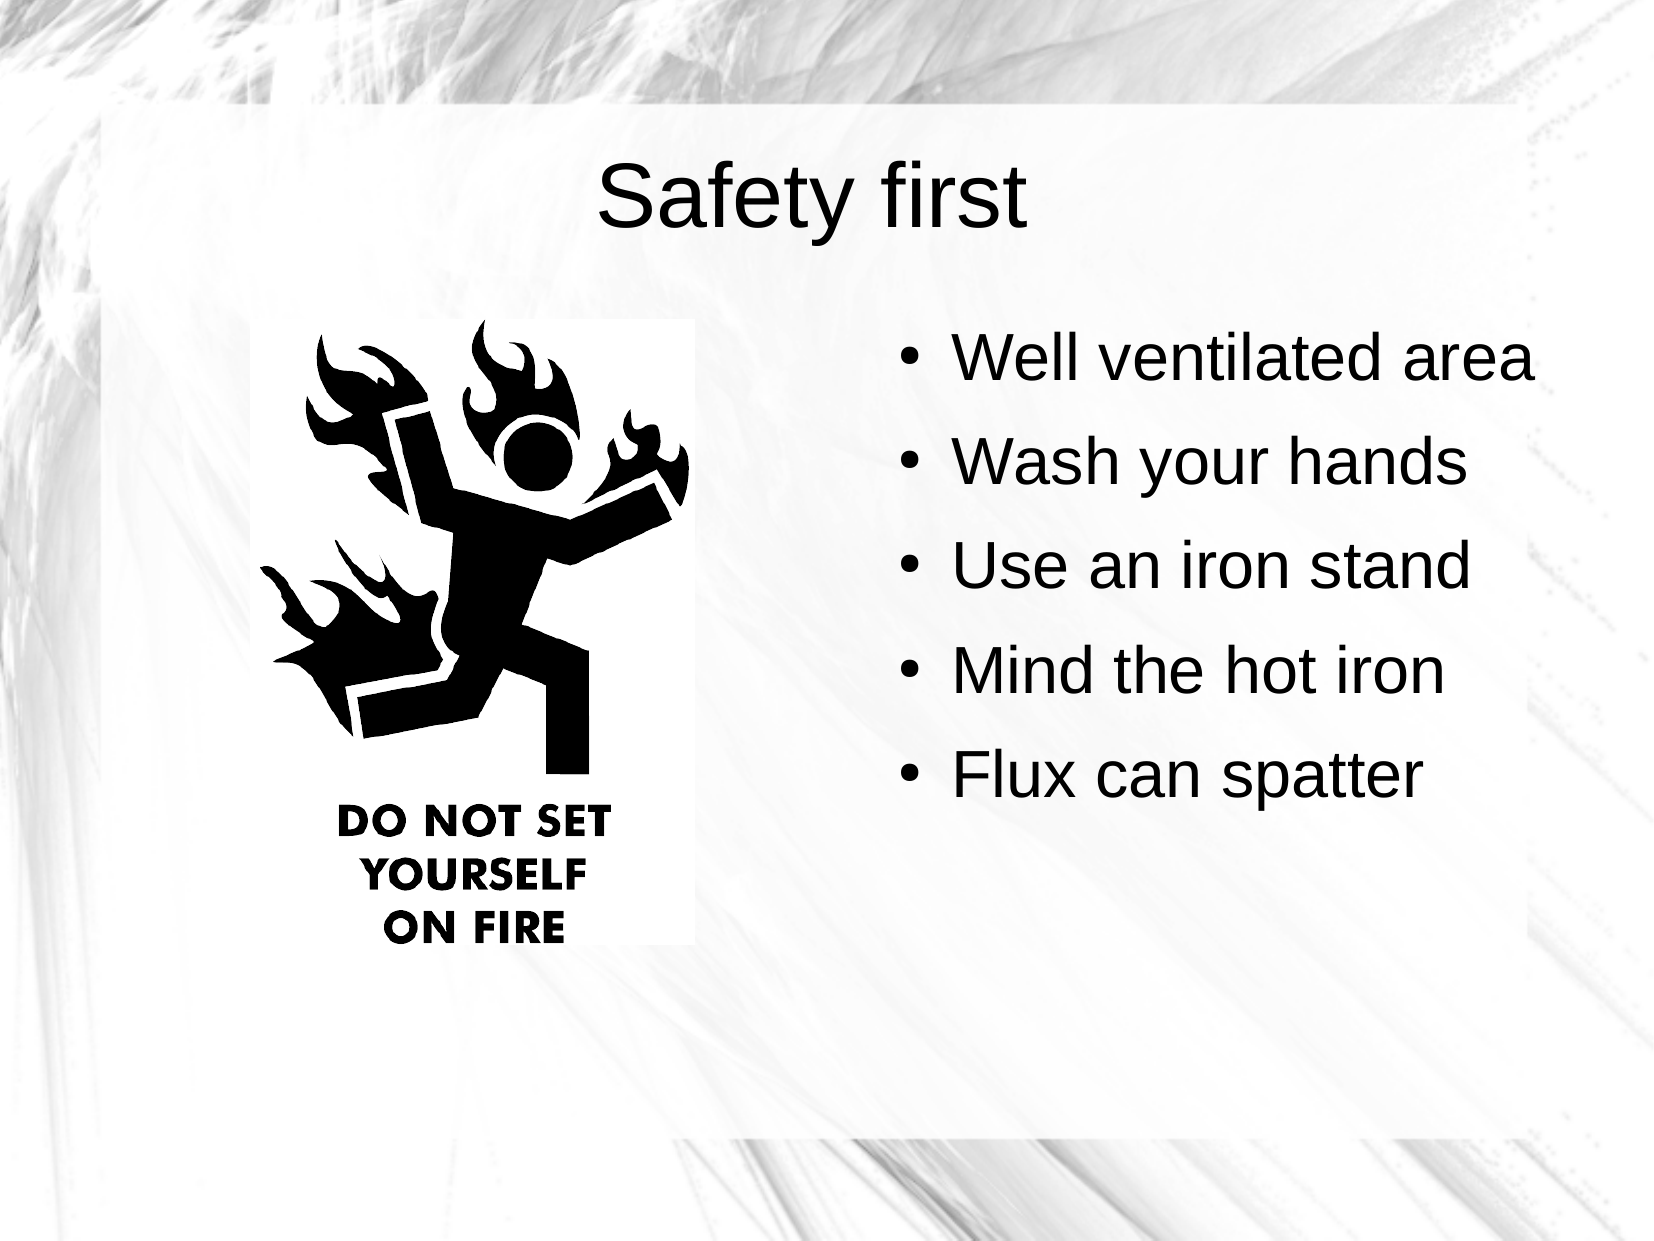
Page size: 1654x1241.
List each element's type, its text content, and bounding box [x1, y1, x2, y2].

title Safety first [118, 112, 1506, 281]
list Well ventilated area Wash your hands Use an iron stand Mind the hot iron Flux can spatter [862, 319, 1572, 945]
picture [0, 0, 1654, 1241]
